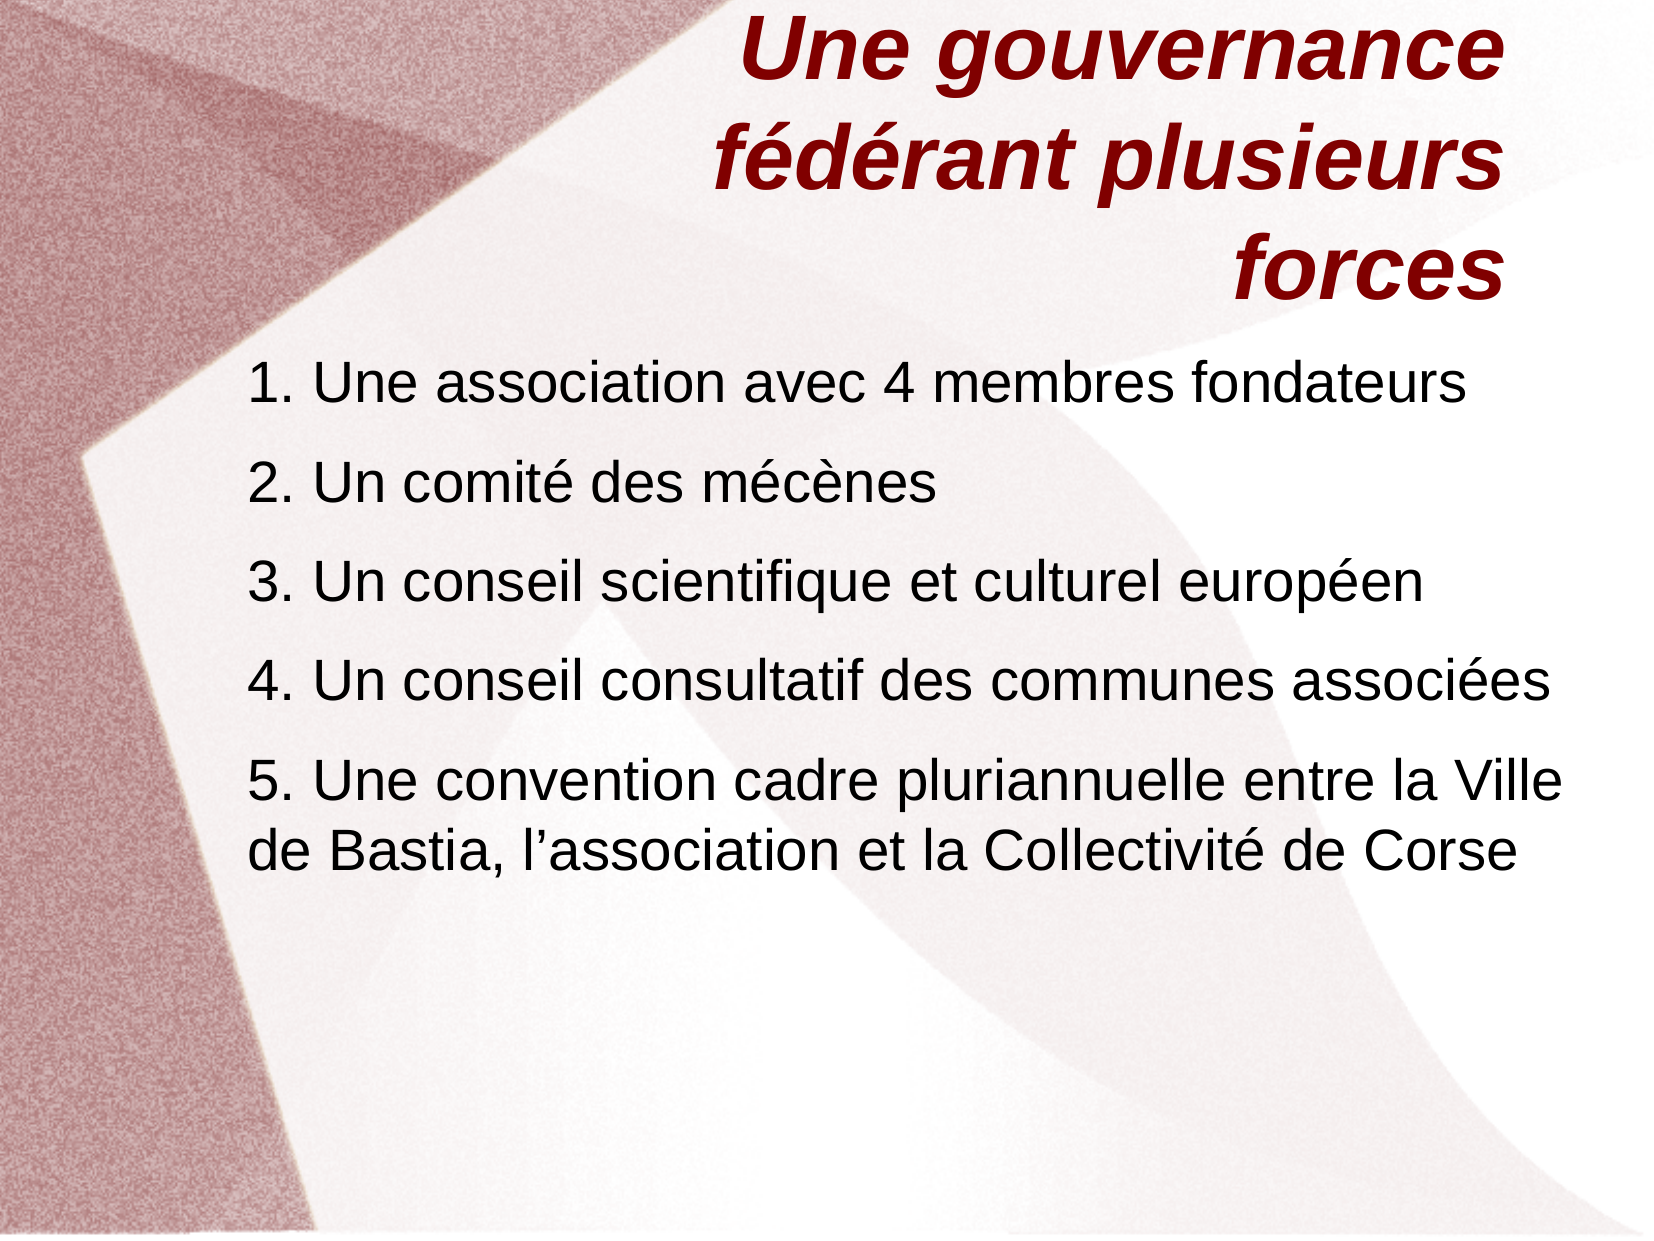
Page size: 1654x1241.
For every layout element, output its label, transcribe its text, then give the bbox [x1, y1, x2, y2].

title Une gouvernance fédérant plusieurs forces [643, 0, 1654, 320]
list 1. Une association avec 4 membres fondateurs 2. Un comité des mécènes 3. Un conseil scientifique et culturel européen 4. Un conseil consultatif des communes associées 5. Une convention cadre pluriannuelle entre la Ville de Bastia, l’association et la Collectivité de Corse [247, 344, 1601, 887]
